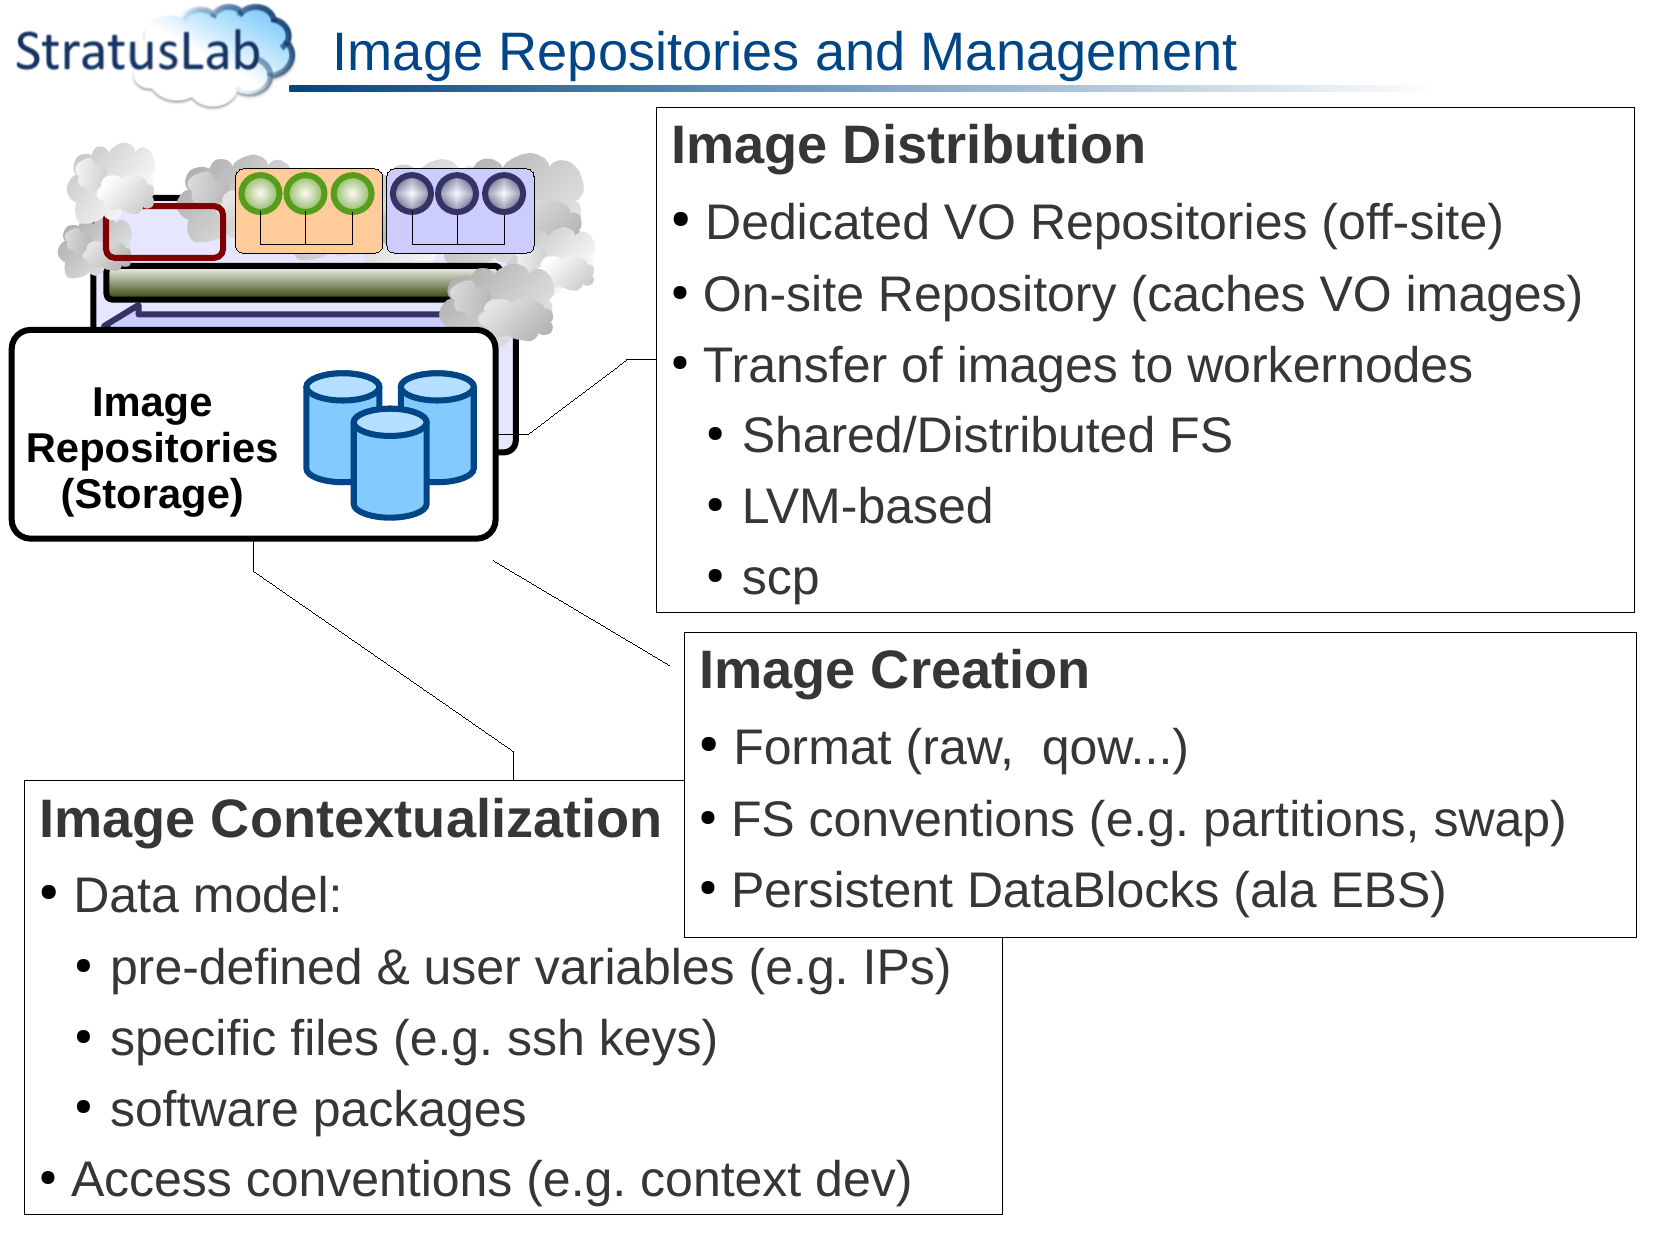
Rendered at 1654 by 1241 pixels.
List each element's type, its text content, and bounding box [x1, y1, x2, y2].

text_box [386, 168, 535, 254]
picture [6, 0, 301, 117]
text_box Image Contextualization Data model: pre-defined & user variables (e.g. IPs) specific files (e.g. ssh keys) software packages Access conventions (e.g. context dev) [24, 780, 1003, 1215]
picture [271, 151, 601, 355]
text_box Image Repositories and Management [317, 14, 1254, 85]
text_box [289, 85, 1640, 92]
text_box Image Creation Format (raw, qow...) FS conventions (e.g. partitions, swap) Persistent DataBlocks (ala EBS) [684, 633, 1637, 938]
text_box Image Distribution Dedicated VO Repositories (off-site) On-site Repository (caches VO images) Transfer of images to workernodes Shared/Distributed FS LVM-based scp [656, 107, 1635, 613]
picture [166, 153, 302, 246]
picture [51, 141, 161, 281]
text_box [11, 168, 516, 539]
text_box Image Repositories (Storage) [0, 370, 320, 526]
